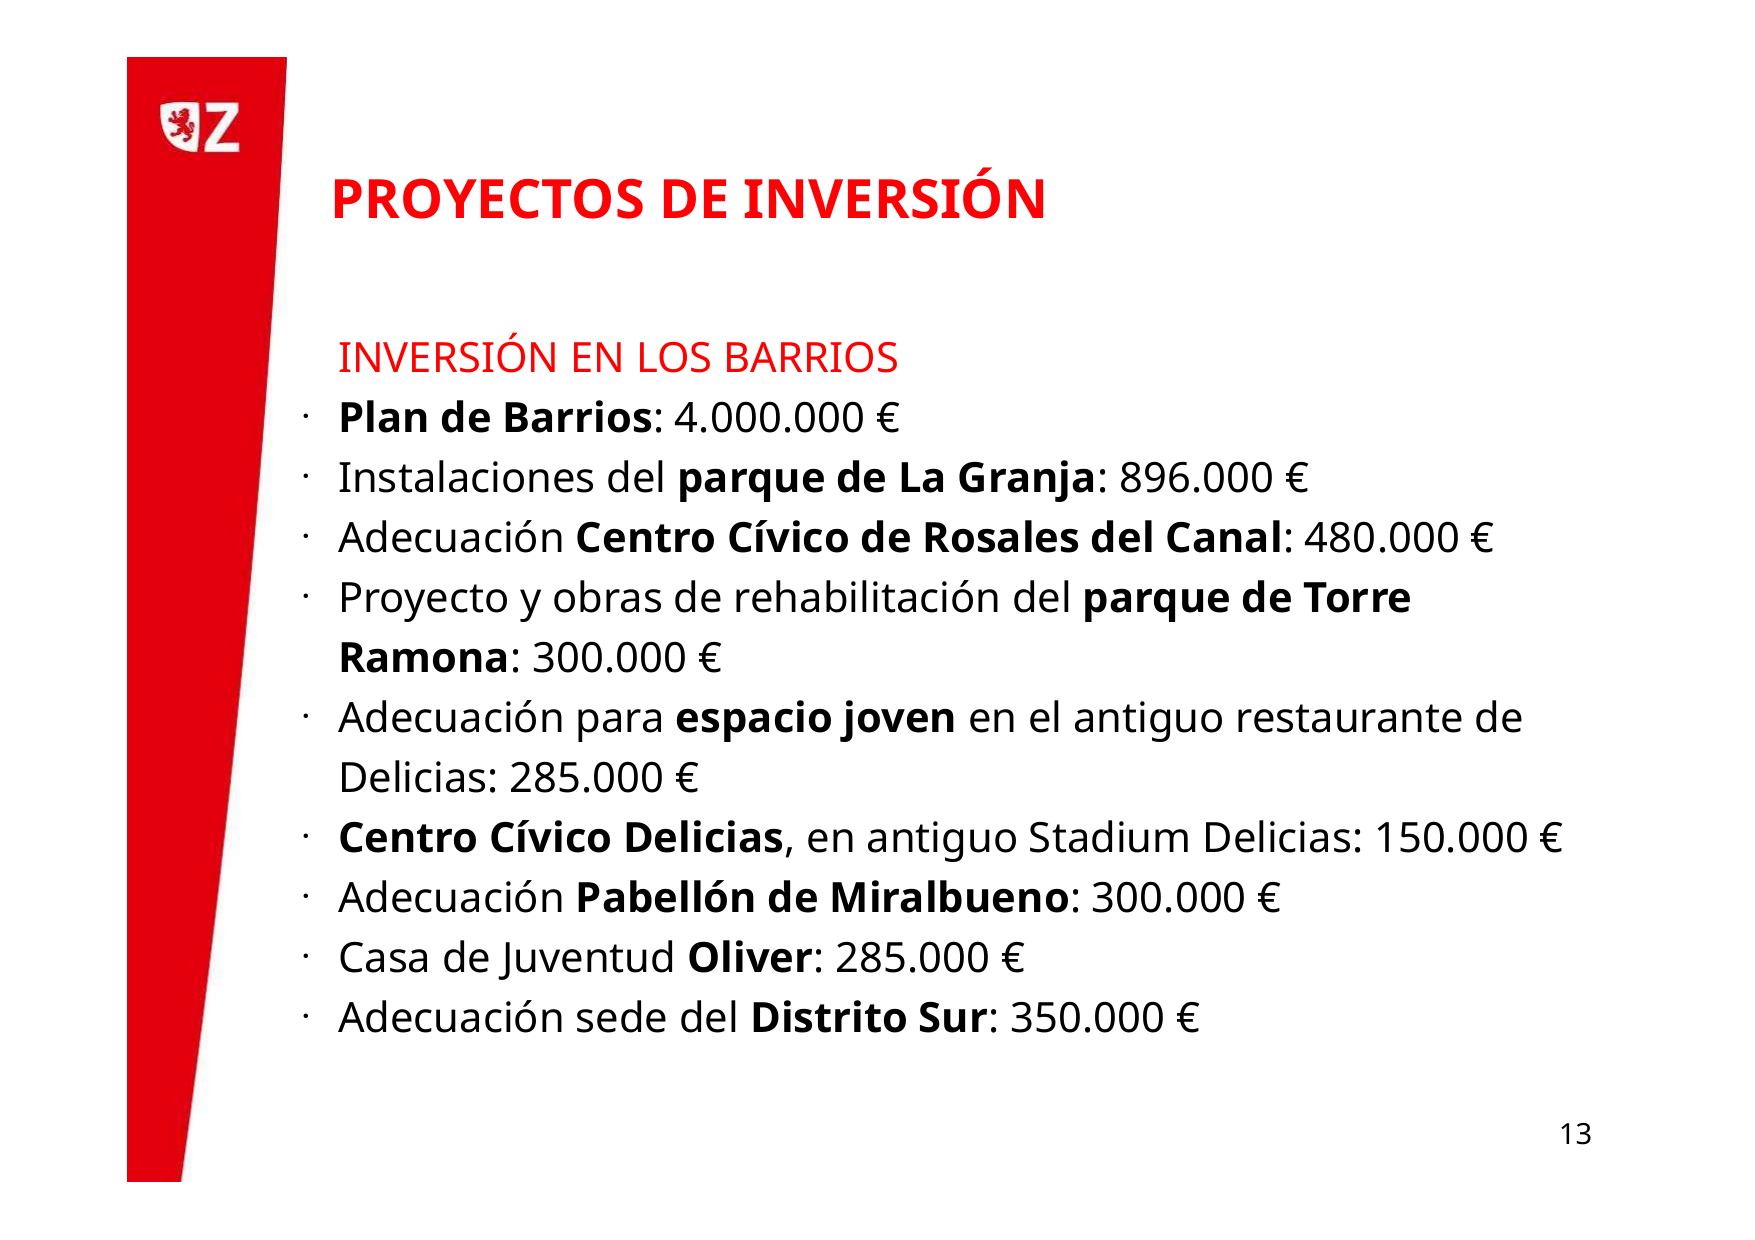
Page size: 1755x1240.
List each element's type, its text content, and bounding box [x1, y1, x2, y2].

picture [127, 57, 288, 1182]
text_box PROYECTOS DE INVERSIÓN [330, 162, 1527, 318]
text_box <número> [1558, 1112, 1617, 1151]
text_box INVERSIÓN EN LOS BARRIOS Plan de Barrios: 4.000.000 € Instalaciones del parque de La Granja: 896.000 € Adecuación Centro Cívico de Rosales del Canal: 480.000 € Proyecto y obras de rehabilitación del parque de Torre Ramona: 300.000 € Adecuación para espacio joven en el antiguo restaurante de Delicias: 285.000 € Centro Cívico Delicias, en antiguo Stadium Delicias: 150.000 € Adecuación Pabellón de Miralbueno: 300.000 € Casa de Juventud Oliver: 285.000 € Adecuación sede del Distrito Sur: 350.000 € [302, 318, 1577, 1072]
